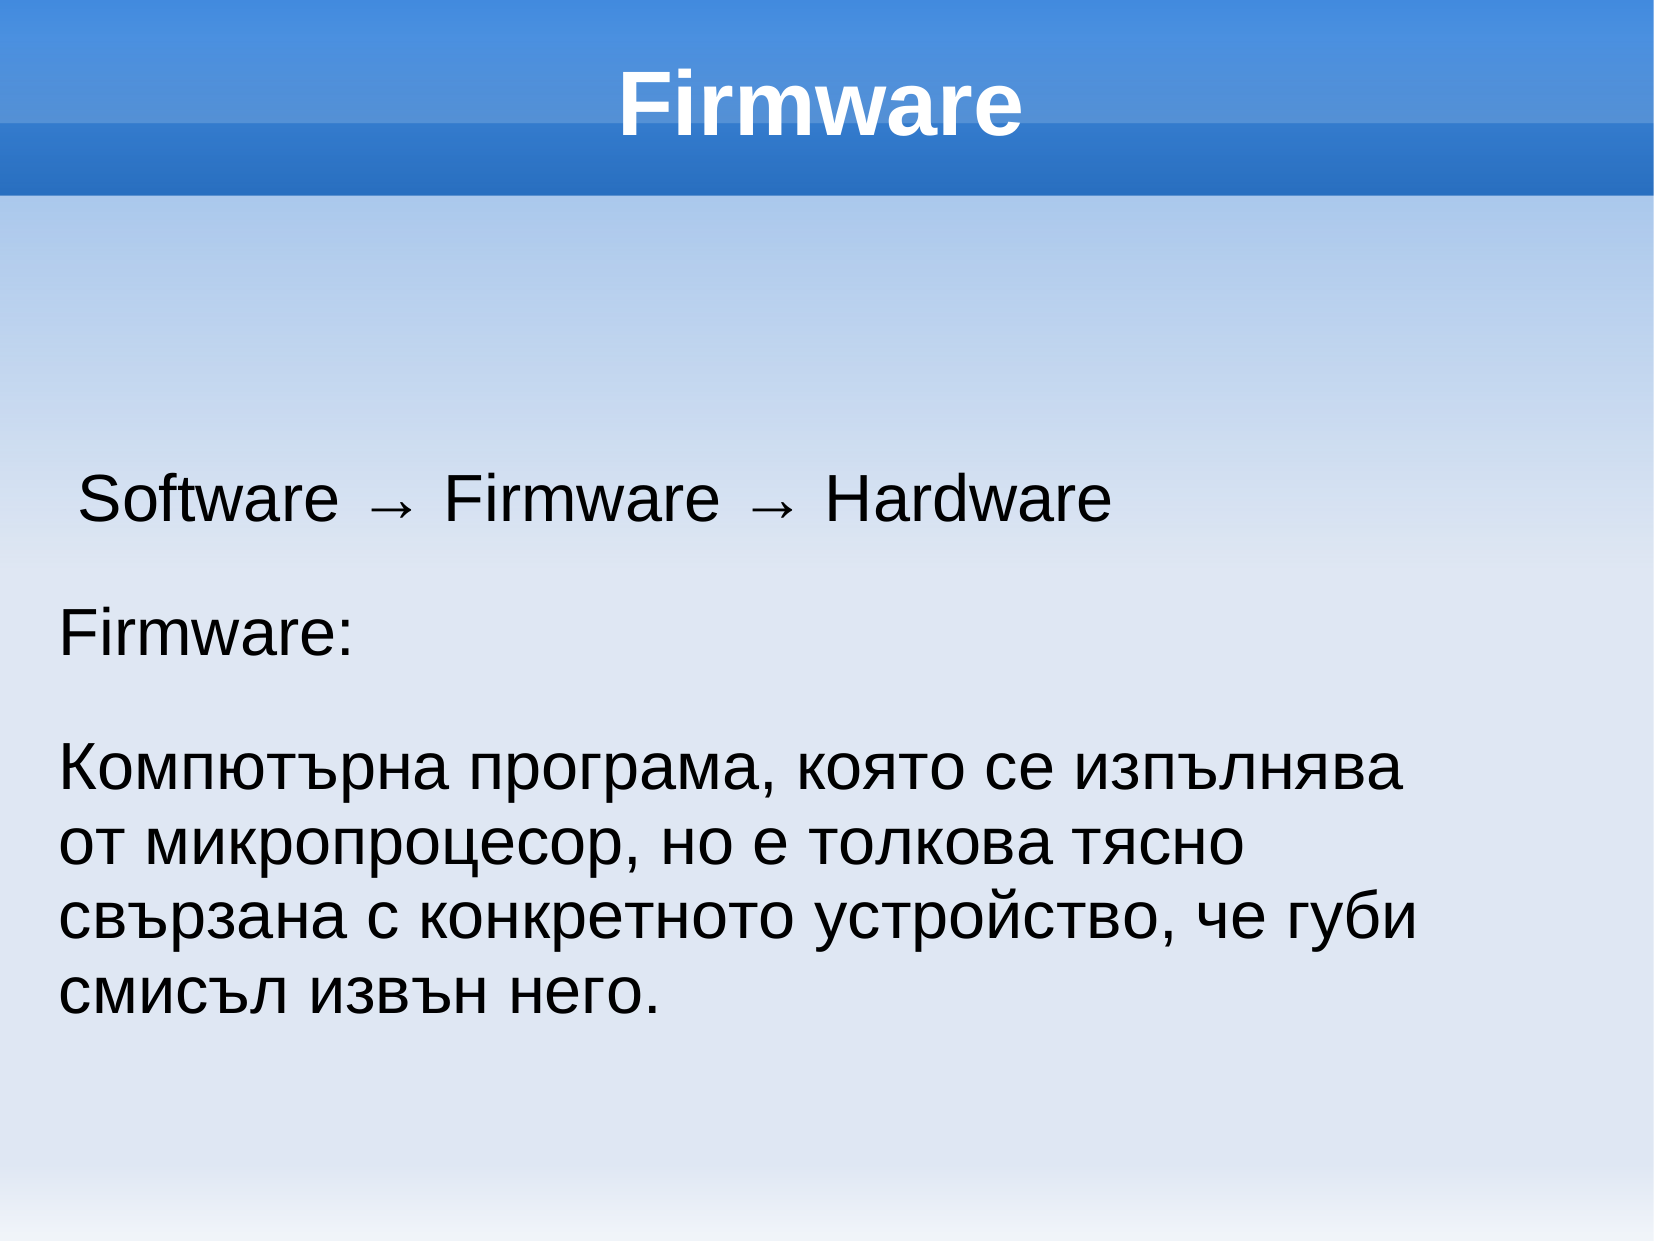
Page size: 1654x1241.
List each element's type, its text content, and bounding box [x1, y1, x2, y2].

text_box Software → Firmware → Hardware Firmware: Компютърна програма, която се изпълнява от микропроцесор, но е толкова тясно свързана с конкретното устройство, че губи смисъл извън него. [59, 265, 1548, 1224]
picture [0, 0, 1654, 1241]
title Firmware [76, 7, 1565, 200]
